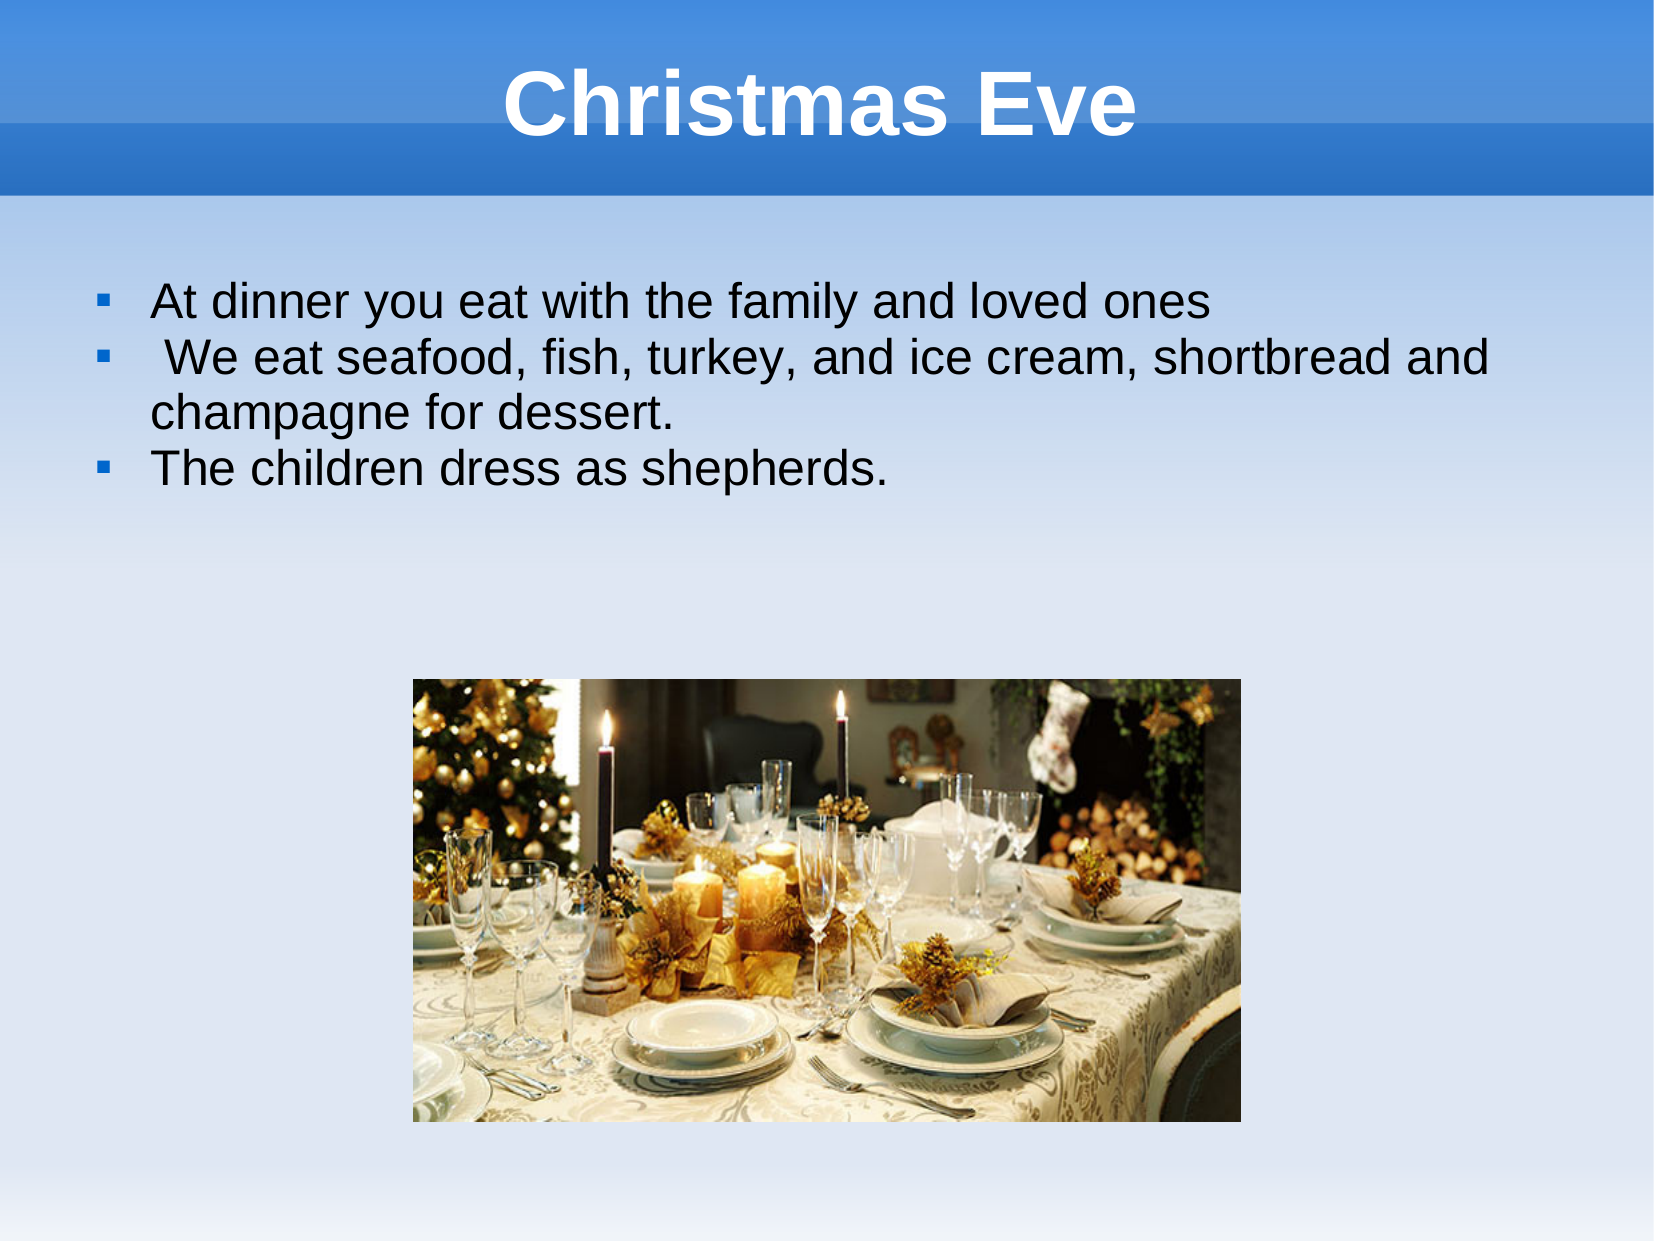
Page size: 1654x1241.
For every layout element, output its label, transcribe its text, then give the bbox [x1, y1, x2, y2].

picture [0, 0, 1654, 1241]
text_box At dinner you eat with the family and loved ones We eat seafood, fish, turkey, and ice cream, shortbread and champagne for dessert. The children dress as shepherds. [64, 265, 1506, 563]
title Christmas Eve [76, 0, 1565, 208]
